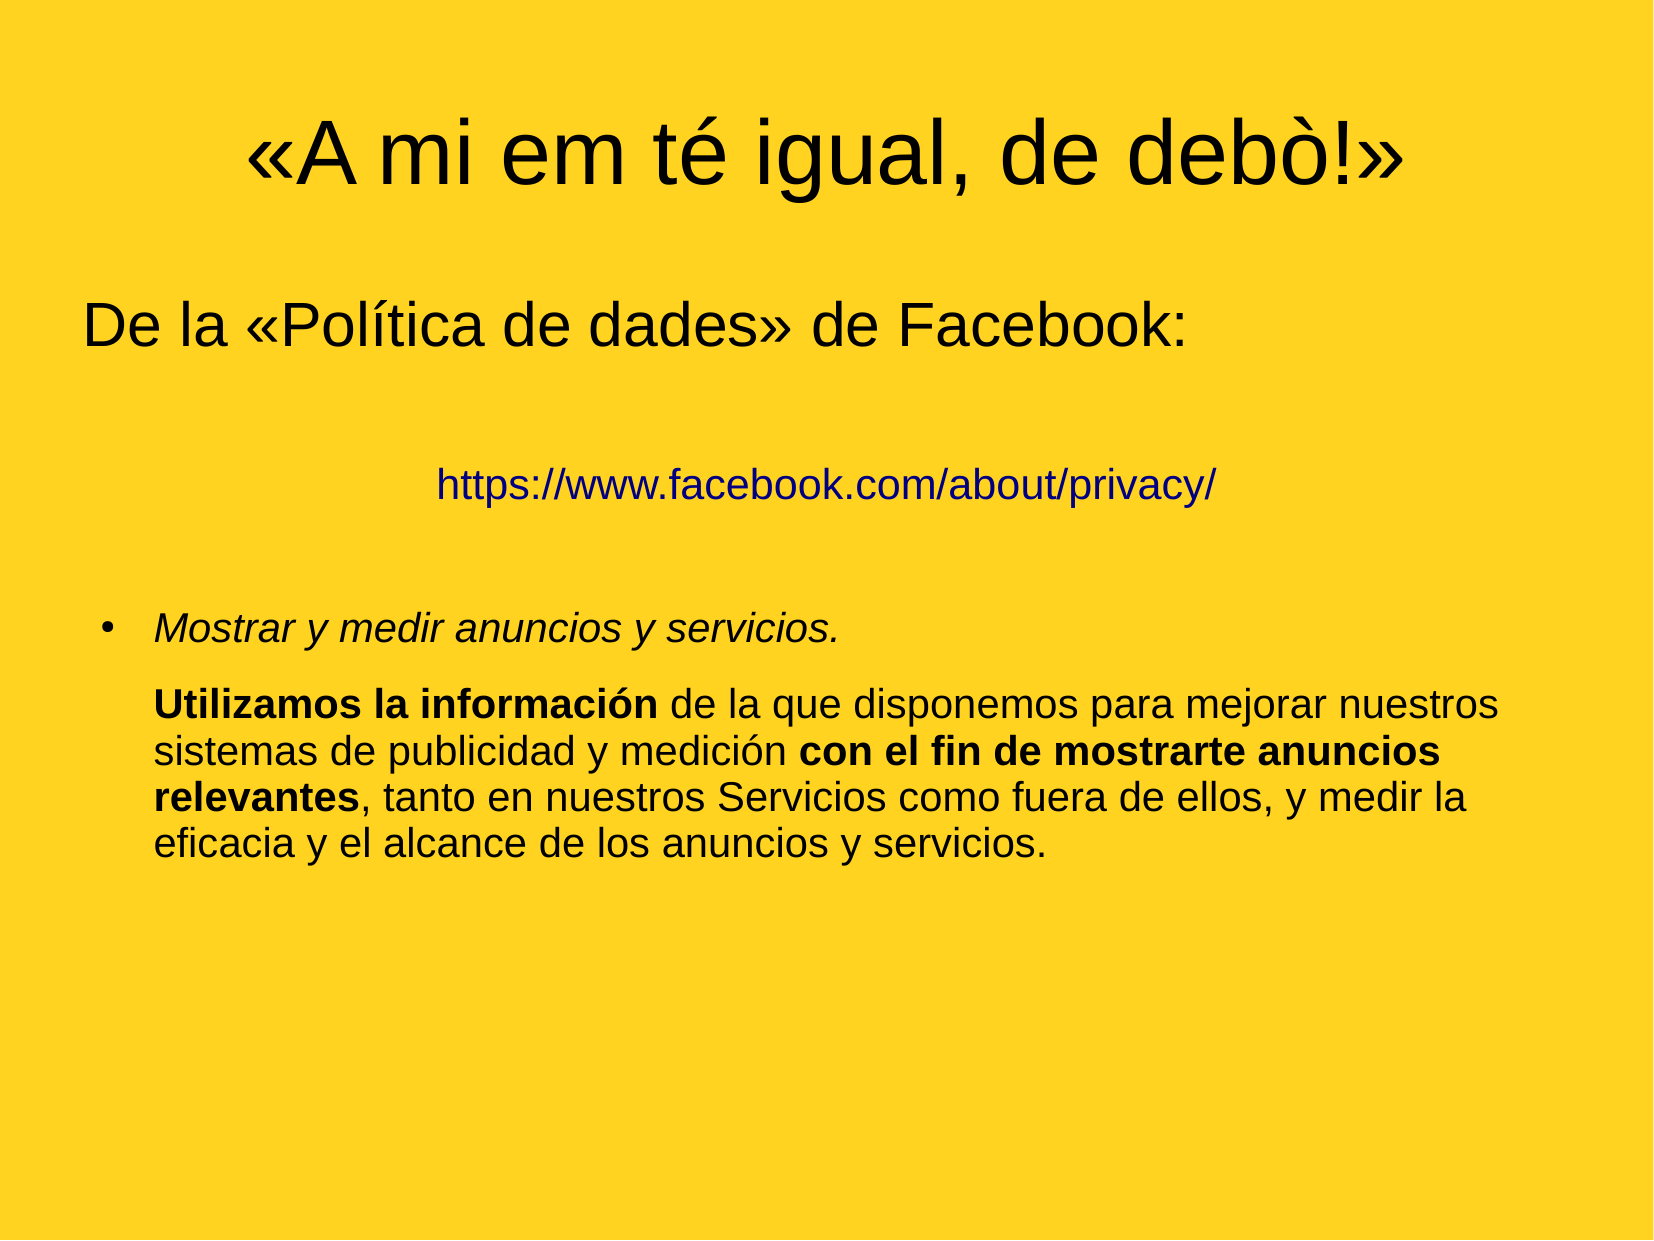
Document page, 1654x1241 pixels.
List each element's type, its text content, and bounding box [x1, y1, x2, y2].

title «A mi em té igual, de debò!» [82, 49, 1571, 257]
list De la «Política de dades» de Facebook: https://www.facebook.com/about/privacy/ Mostrar y medir anuncios y servicios. Utilizamos la información de la que disponemos para mejorar nuestros sistemas de publicidad y medición con el fin de mostrarte anuncios relevantes, tanto en nuestros Servicios como fuera de ellos, y medir la eficacia y el alcance de los anuncios y servicios. [82, 290, 1571, 1010]
